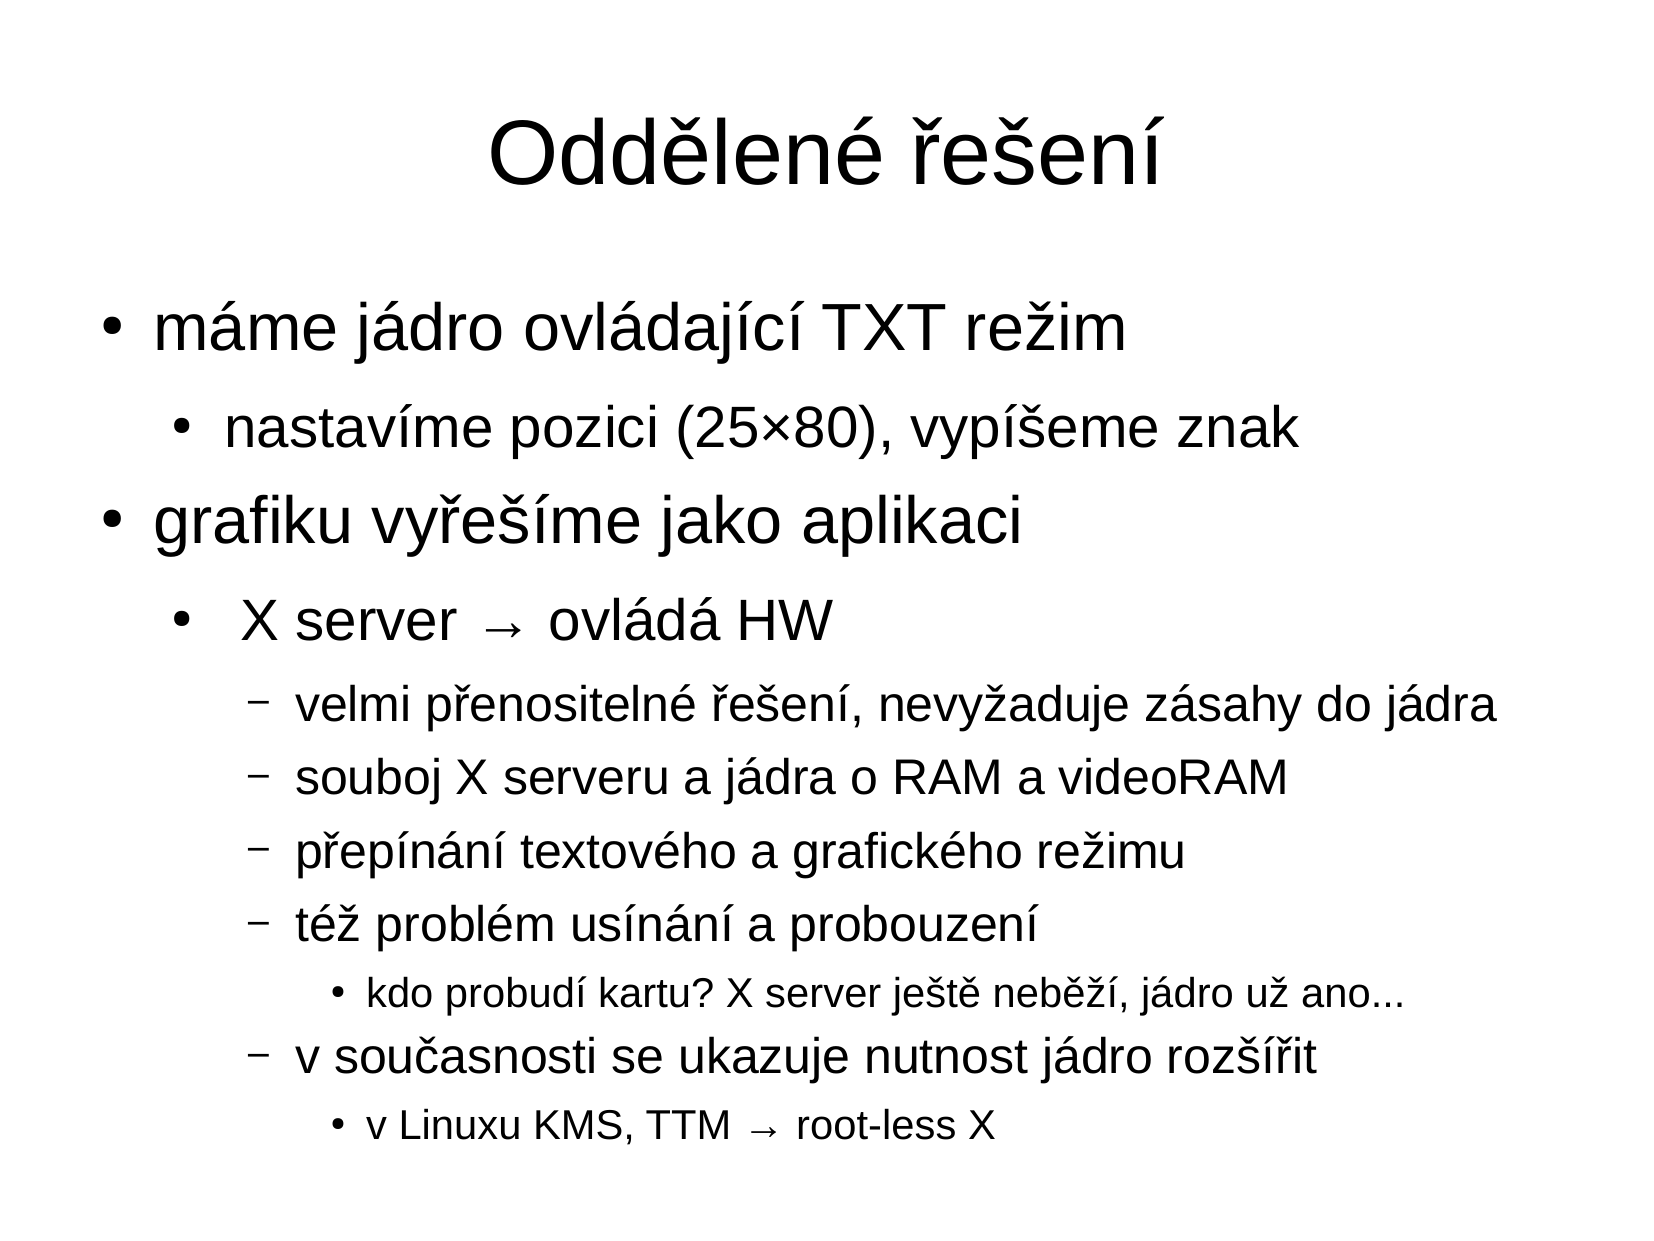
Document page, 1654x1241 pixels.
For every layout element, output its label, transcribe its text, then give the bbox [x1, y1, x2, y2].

title Oddělené řešení [82, 56, 1571, 250]
list máme jádro ovládající TXT režim nastavíme pozici (25×80), vypíšeme znak grafiku vyřešíme jako aplikaci X server → ovládá HW velmi přenositelné řešení, nevyžaduje zásahy do jádra souboj X serveru a jádra o RAM a videoRAM přepínání textového a grafického režimu též problém usínání a probouzení kdo probudí kartu? X server ještě neběží, jádro už ano... v současnosti se ukazuje nutnost jádro rozšířit v Linuxu KMS, TTM → root-less X [82, 290, 1571, 1149]
